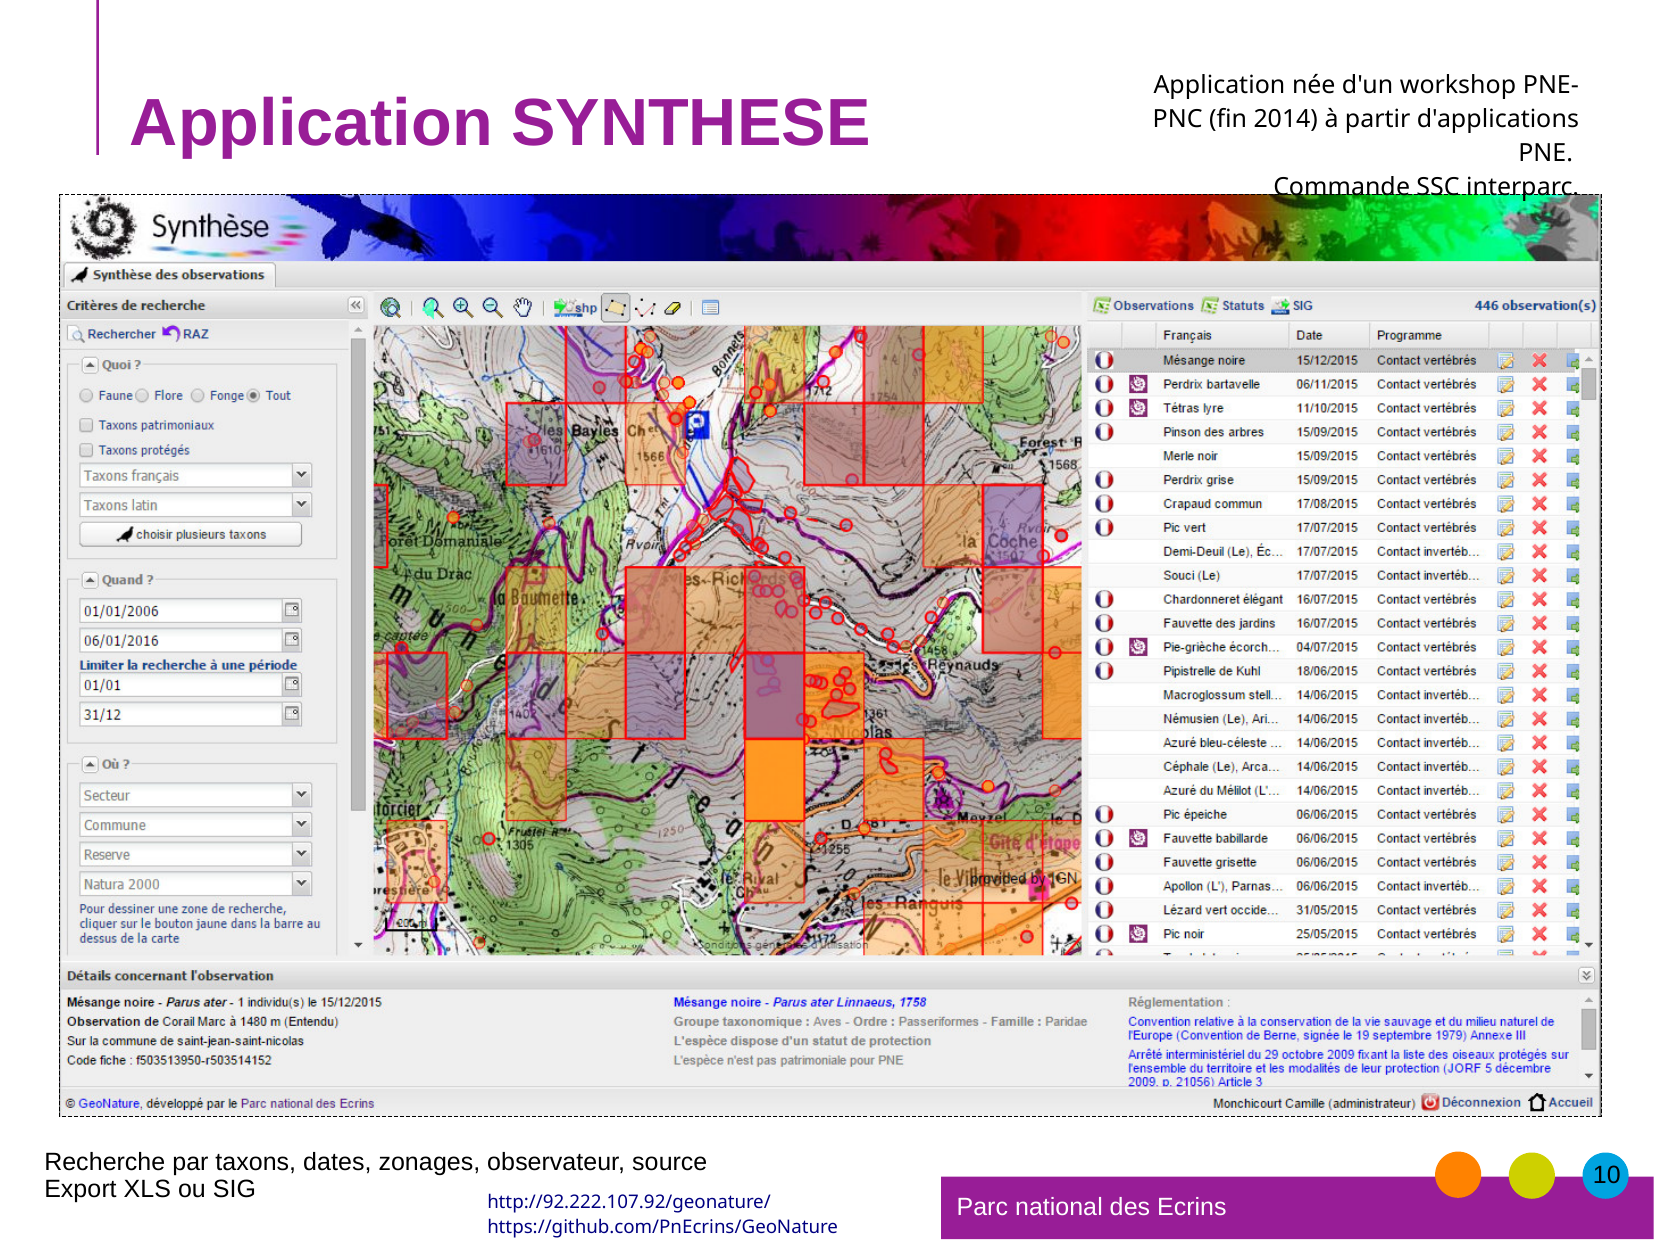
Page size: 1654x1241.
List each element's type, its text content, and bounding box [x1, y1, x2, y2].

text_box http://92.222.107.92/geonature/ https://github.com/PnEcrins/GeoNature [472, 1181, 886, 1238]
title Application SYNTHESE [129, 11, 1619, 160]
picture [59, 194, 1602, 1117]
text_box Recherche par taxons, dates, zonages, observateur, source Export XLS ou SIG [29, 1139, 886, 1211]
text_box Application née d'un workshop PNE-PNC (fin 2014) à partir d'applications PNE. Commande SSC interparc. [1092, 59, 1595, 158]
